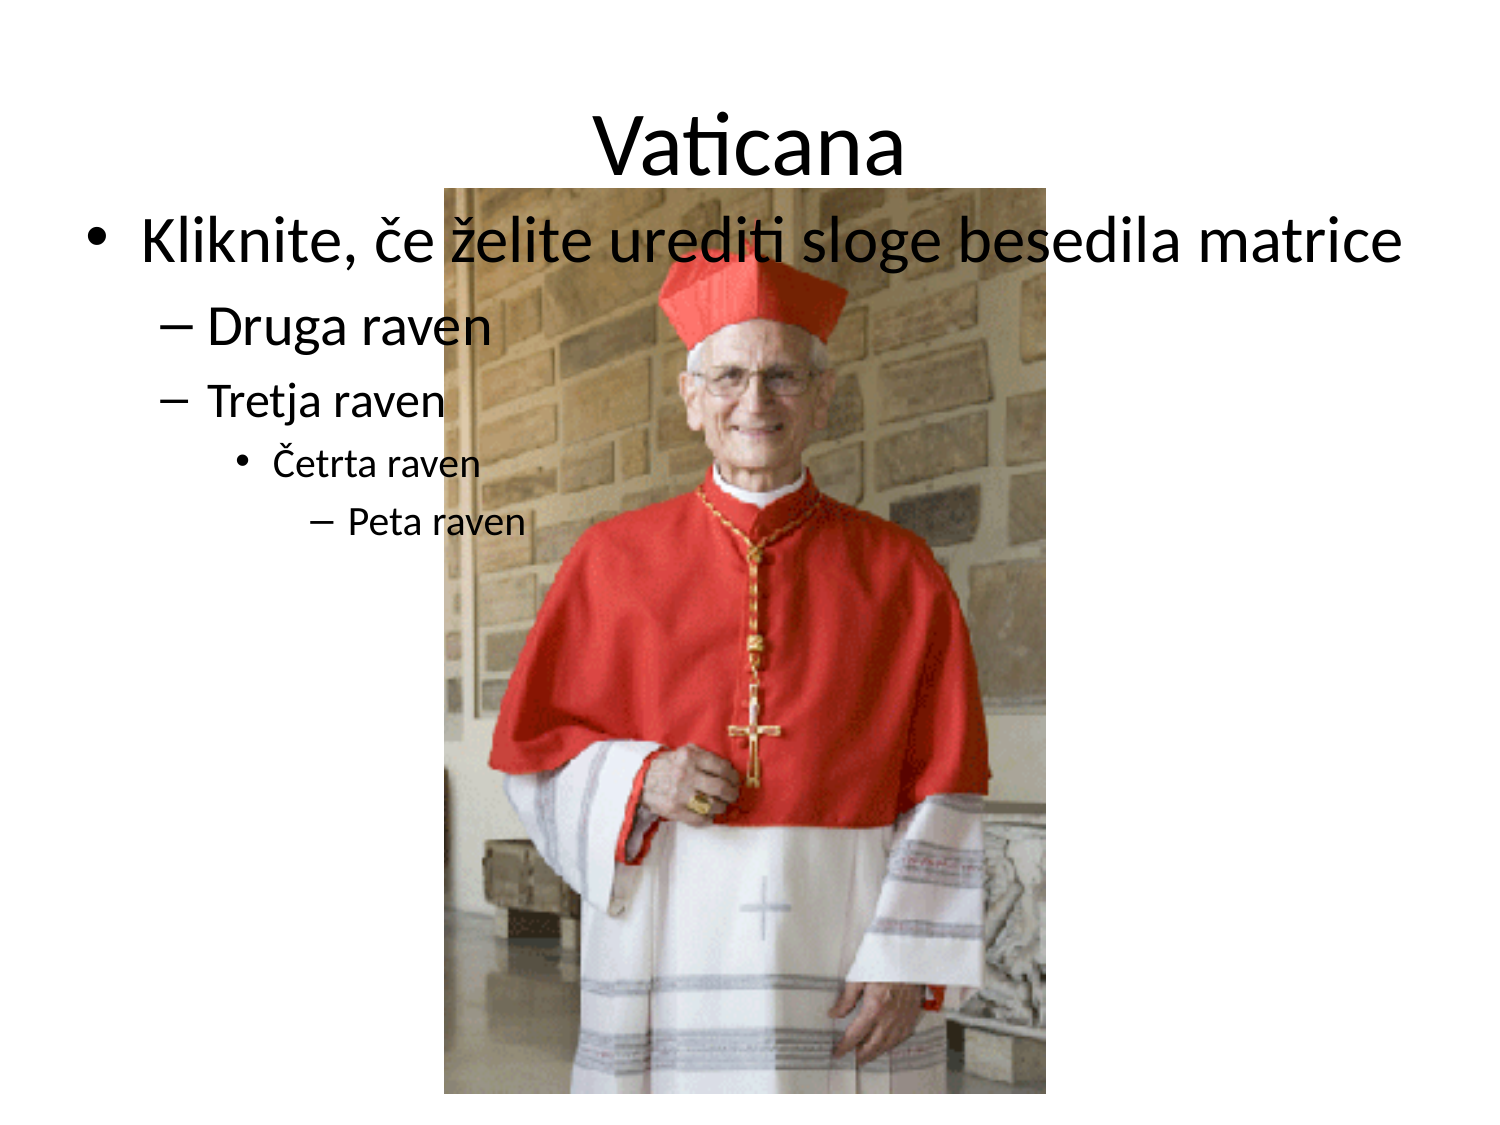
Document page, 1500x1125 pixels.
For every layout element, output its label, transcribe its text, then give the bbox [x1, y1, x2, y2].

title Vaticana [75, 45, 1425, 233]
picture [444, 188, 1046, 1094]
